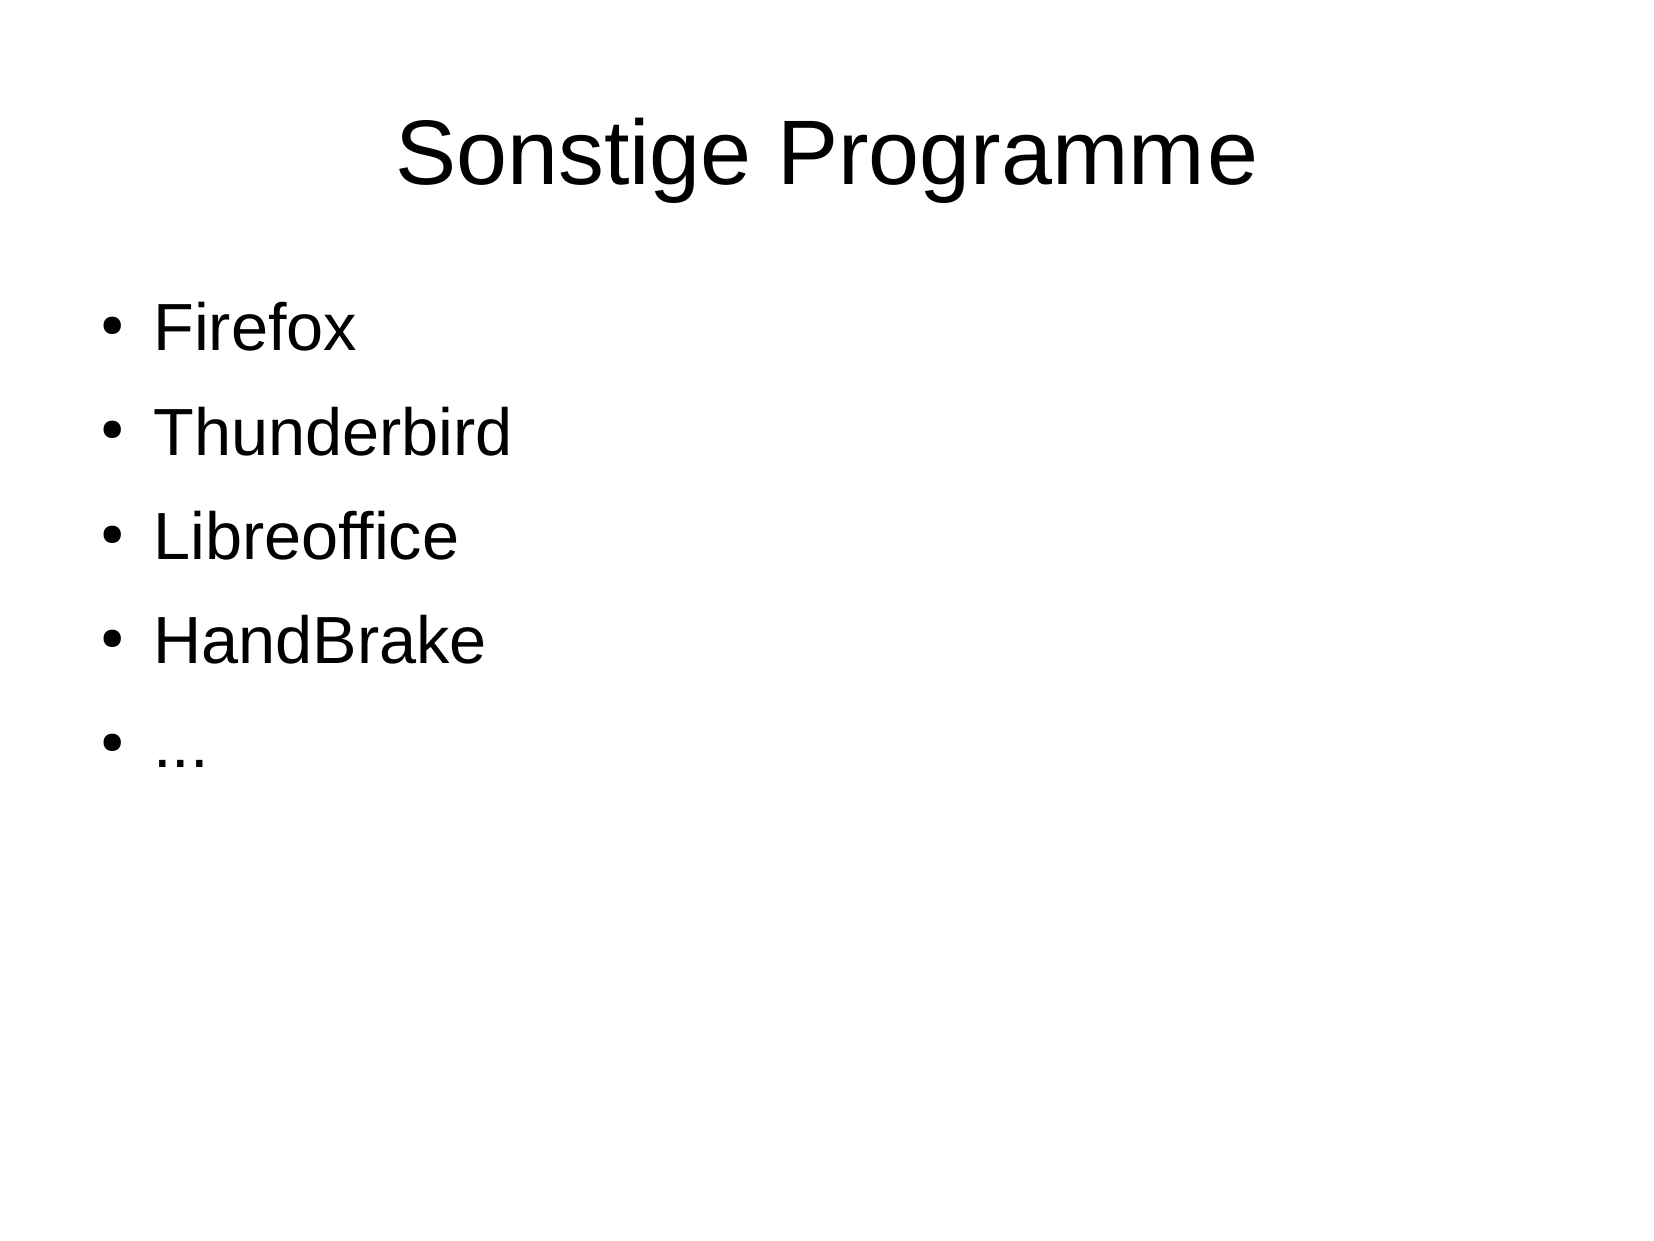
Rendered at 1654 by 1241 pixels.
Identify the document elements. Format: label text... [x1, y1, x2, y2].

list Firefox Thunderbird Libreoffice HandBrake ... [82, 290, 1571, 1010]
title Sonstige Programm e [82, 49, 1571, 257]
